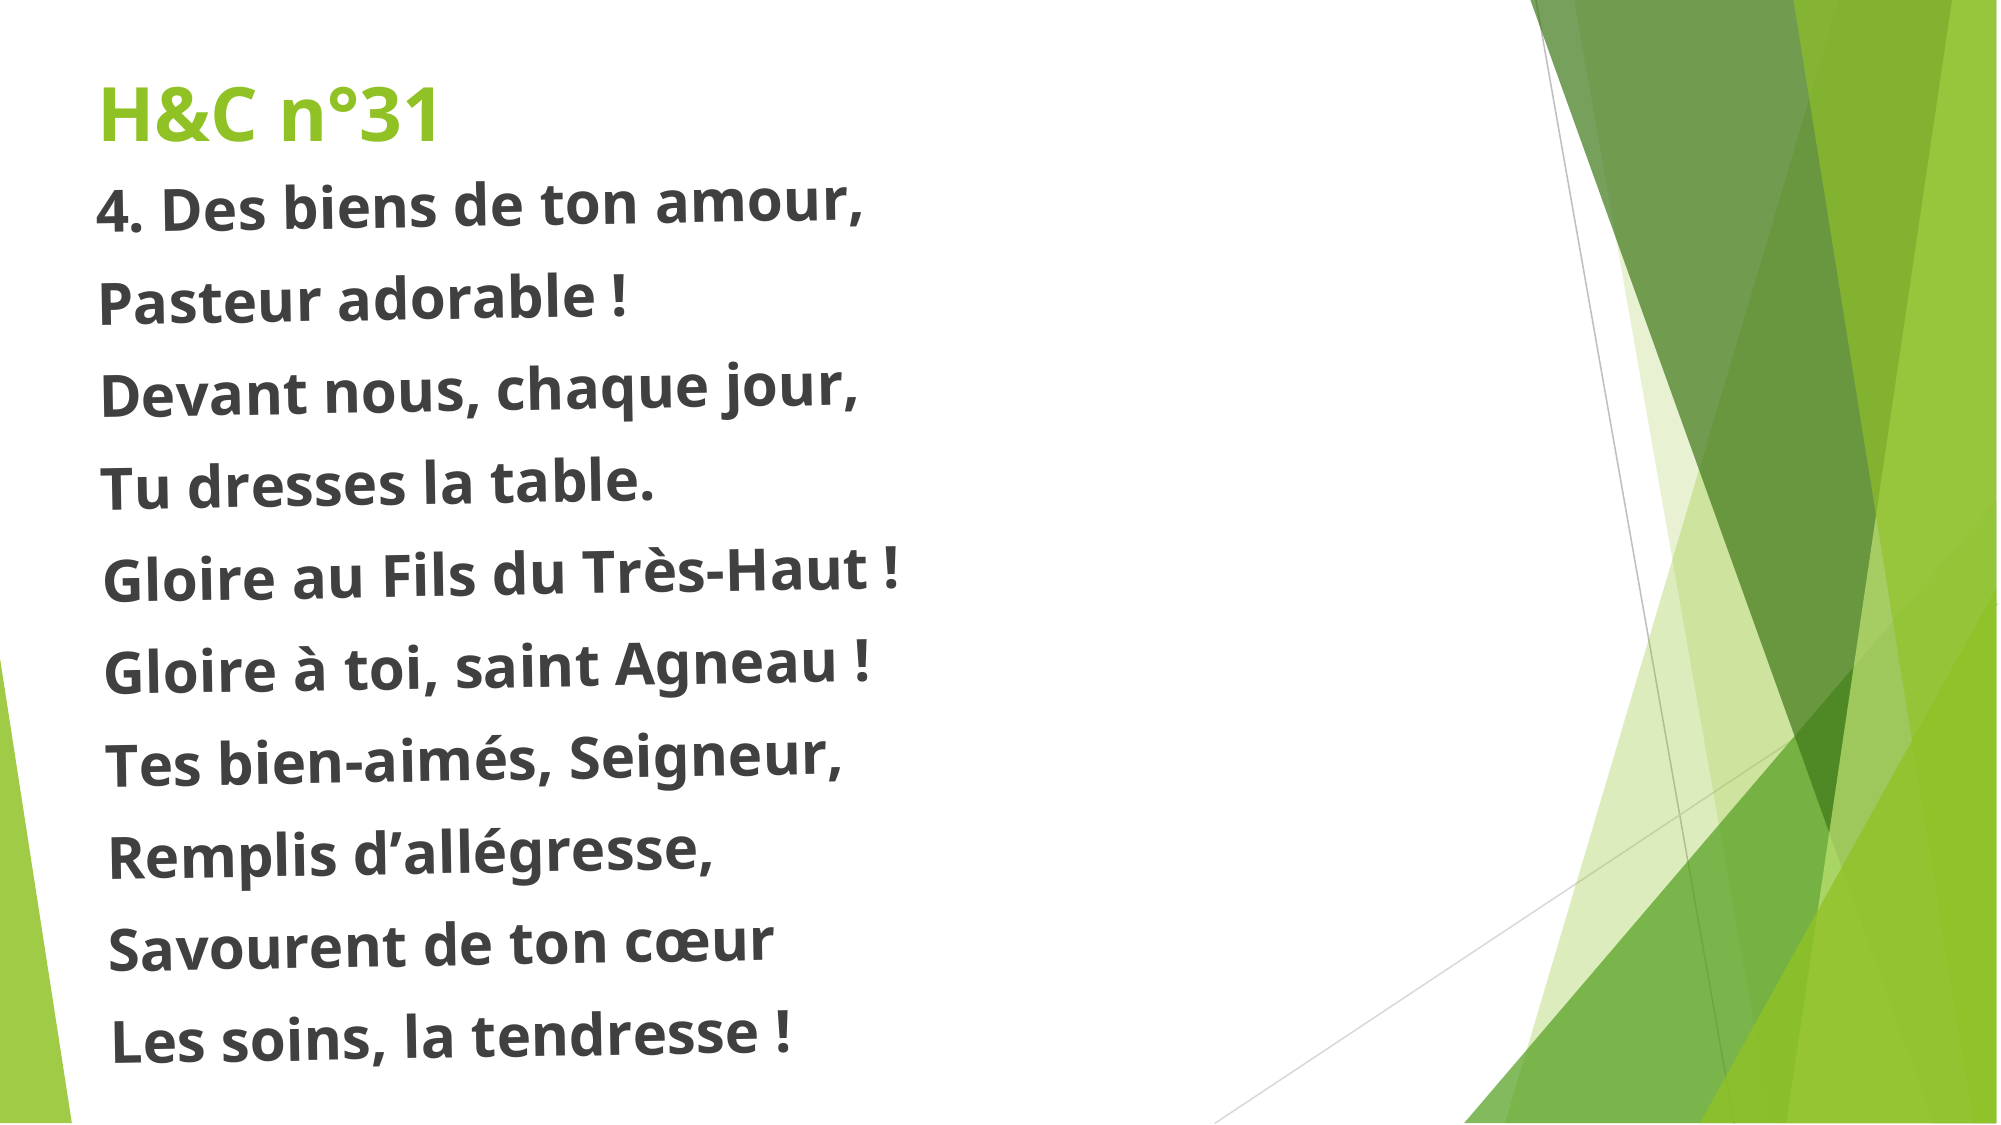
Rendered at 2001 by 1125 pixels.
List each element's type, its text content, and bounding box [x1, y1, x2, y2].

text_box 4. Des biens de ton amour, Pasteur adorable ! Devant nous, chaque jour, Tu dresses la table. Gloire au Fils du Très-Haut ! Gloire à toi, saint Agneau ! Tes bien-aimés, Seigneur, Remplis d’allégresse, Savourent de ton cœur Les soins, la tendresse ! [79, 126, 1845, 1094]
text_box H&C n°31 [82, 59, 496, 156]
